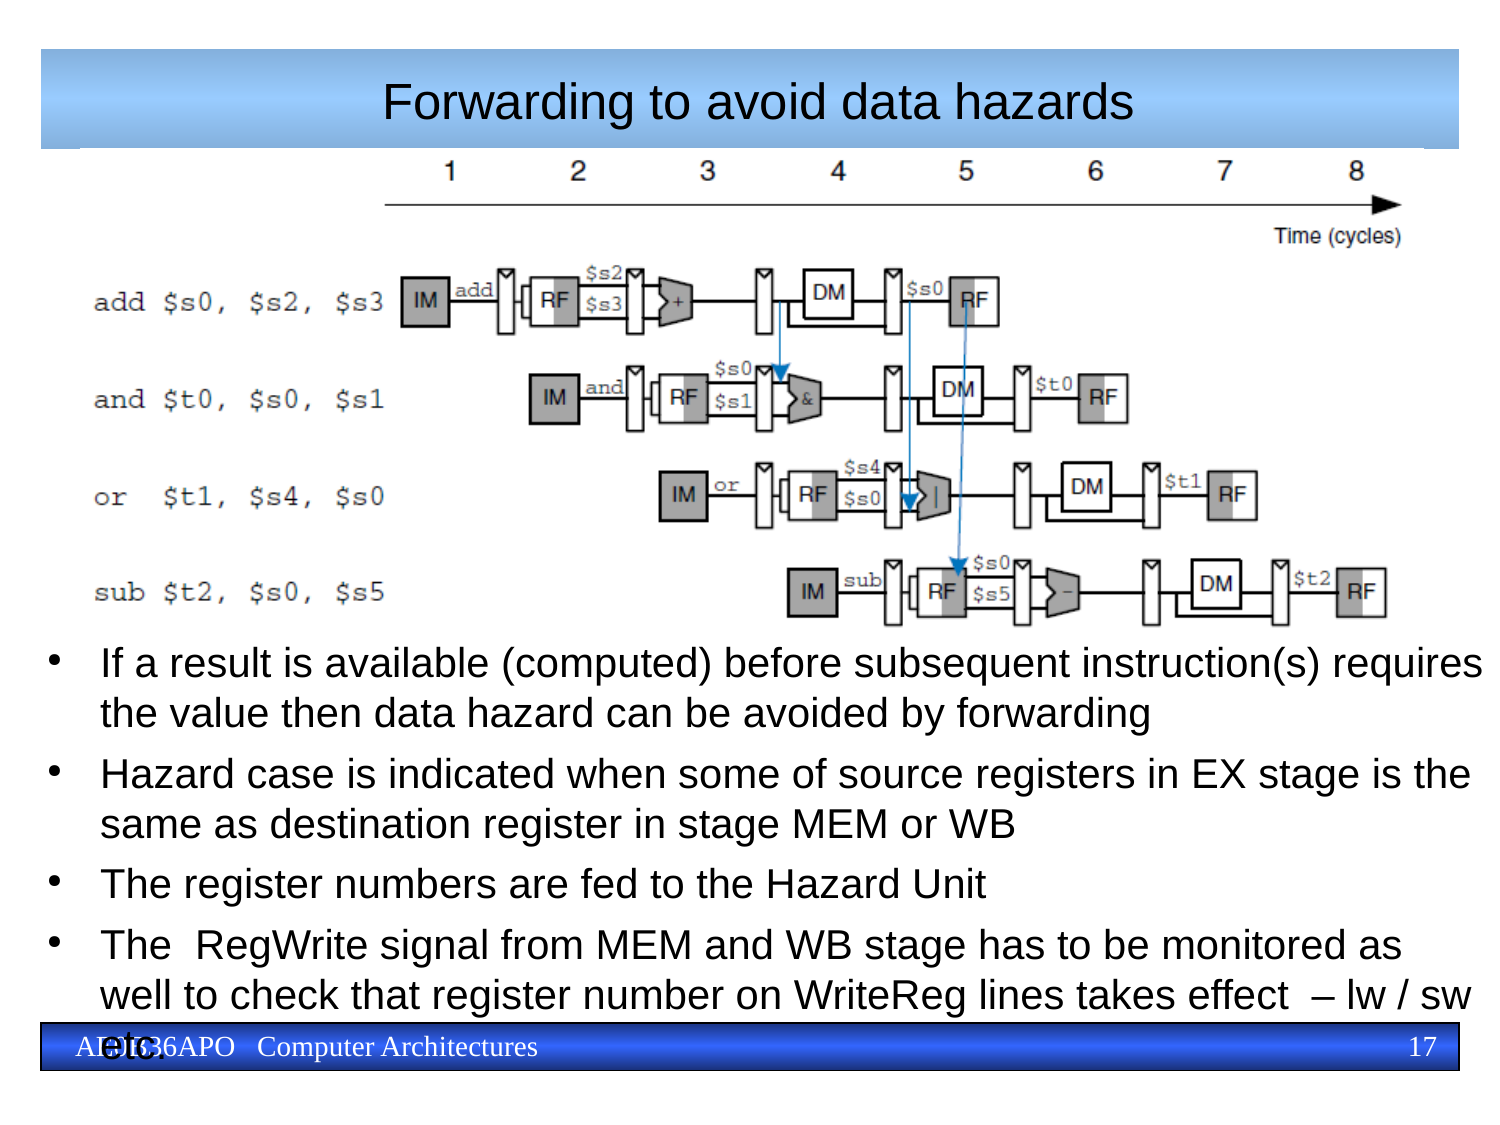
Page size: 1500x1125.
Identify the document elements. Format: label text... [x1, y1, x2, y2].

list If a result is available (computed) before subsequent instruction(s) requires the value then data hazard can be avoided by forwarding Hazard case is indicated when some of source registers in EX stage is the same as destination register in stage MEM or WB The register numbers are fed to the Hazard Unit The RegWrite signal from MEM and WB stage has to be monitored as well to check that register number on WriteReg lines takes effect – lw / sw etc. [14, 628, 1500, 1100]
picture [80, 148, 1424, 628]
title Forwarding to avoid data hazards [41, 49, 1459, 149]
